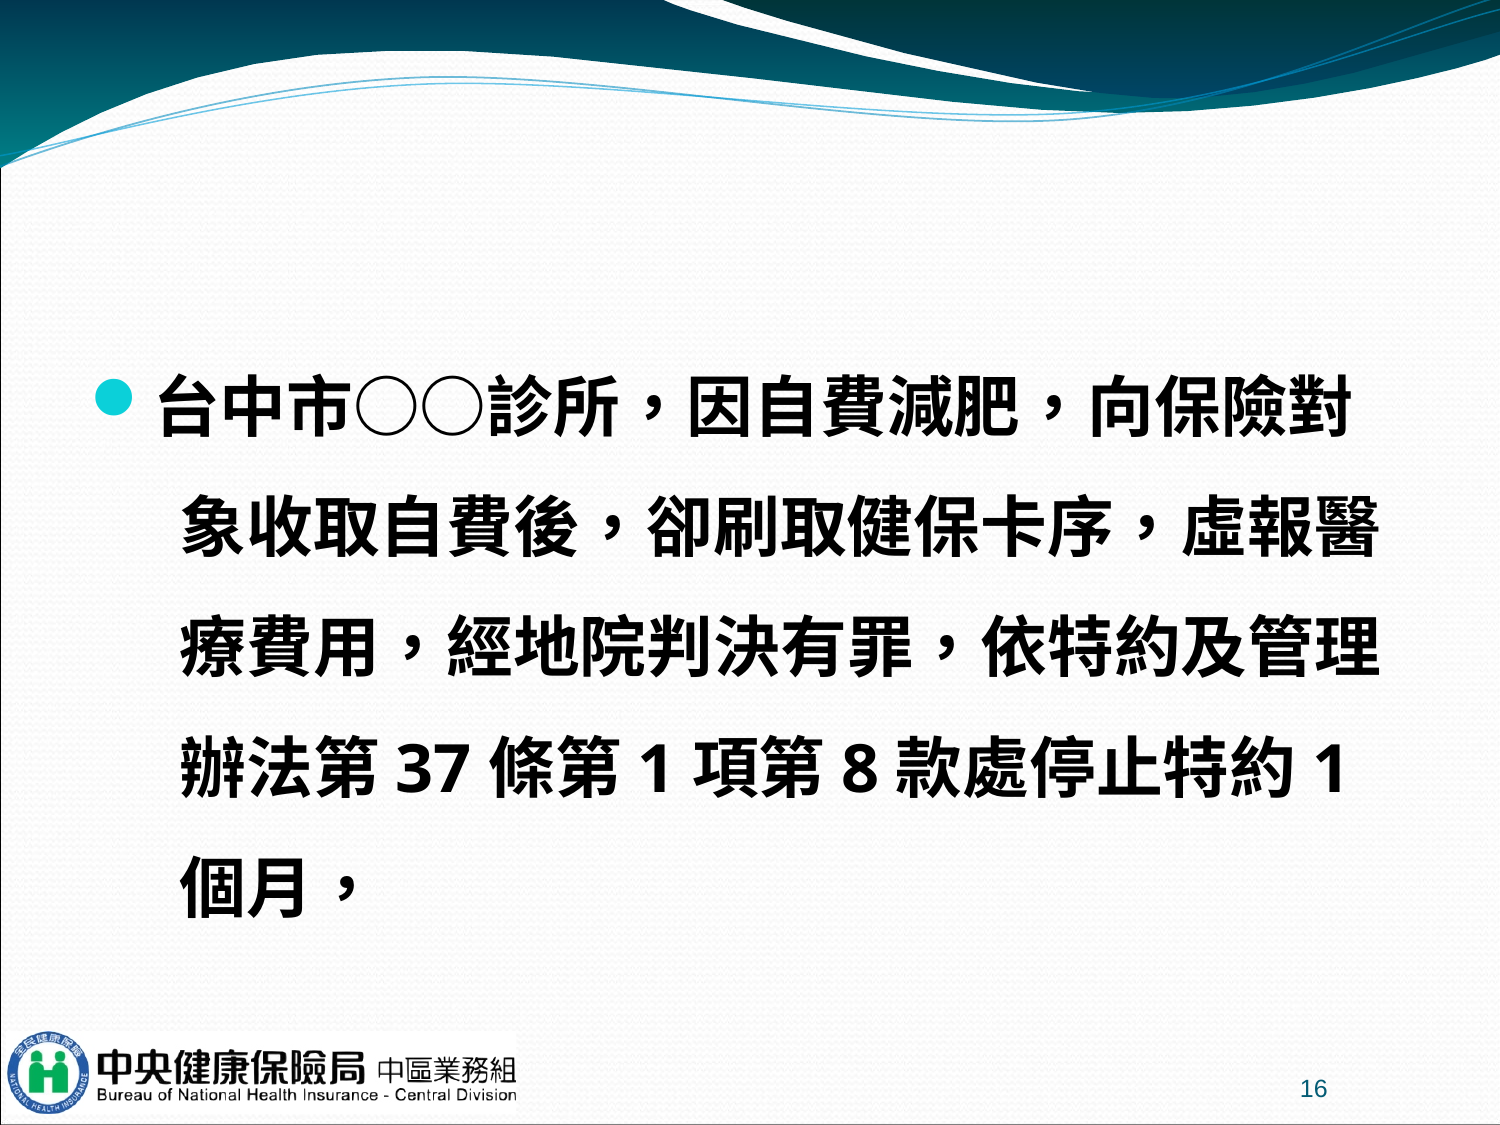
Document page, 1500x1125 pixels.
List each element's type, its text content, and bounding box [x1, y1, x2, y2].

list 台中市○○診所，因自費減肥，向保險對象收取自費後，卻刷取健保卡序，虛報醫療費用，經地院判決有罪，依特約及管理辦法第37條第1項第8款處停止特約1個月， [75, 317, 1426, 1000]
text_box [1299, 1042, 1426, 1103]
